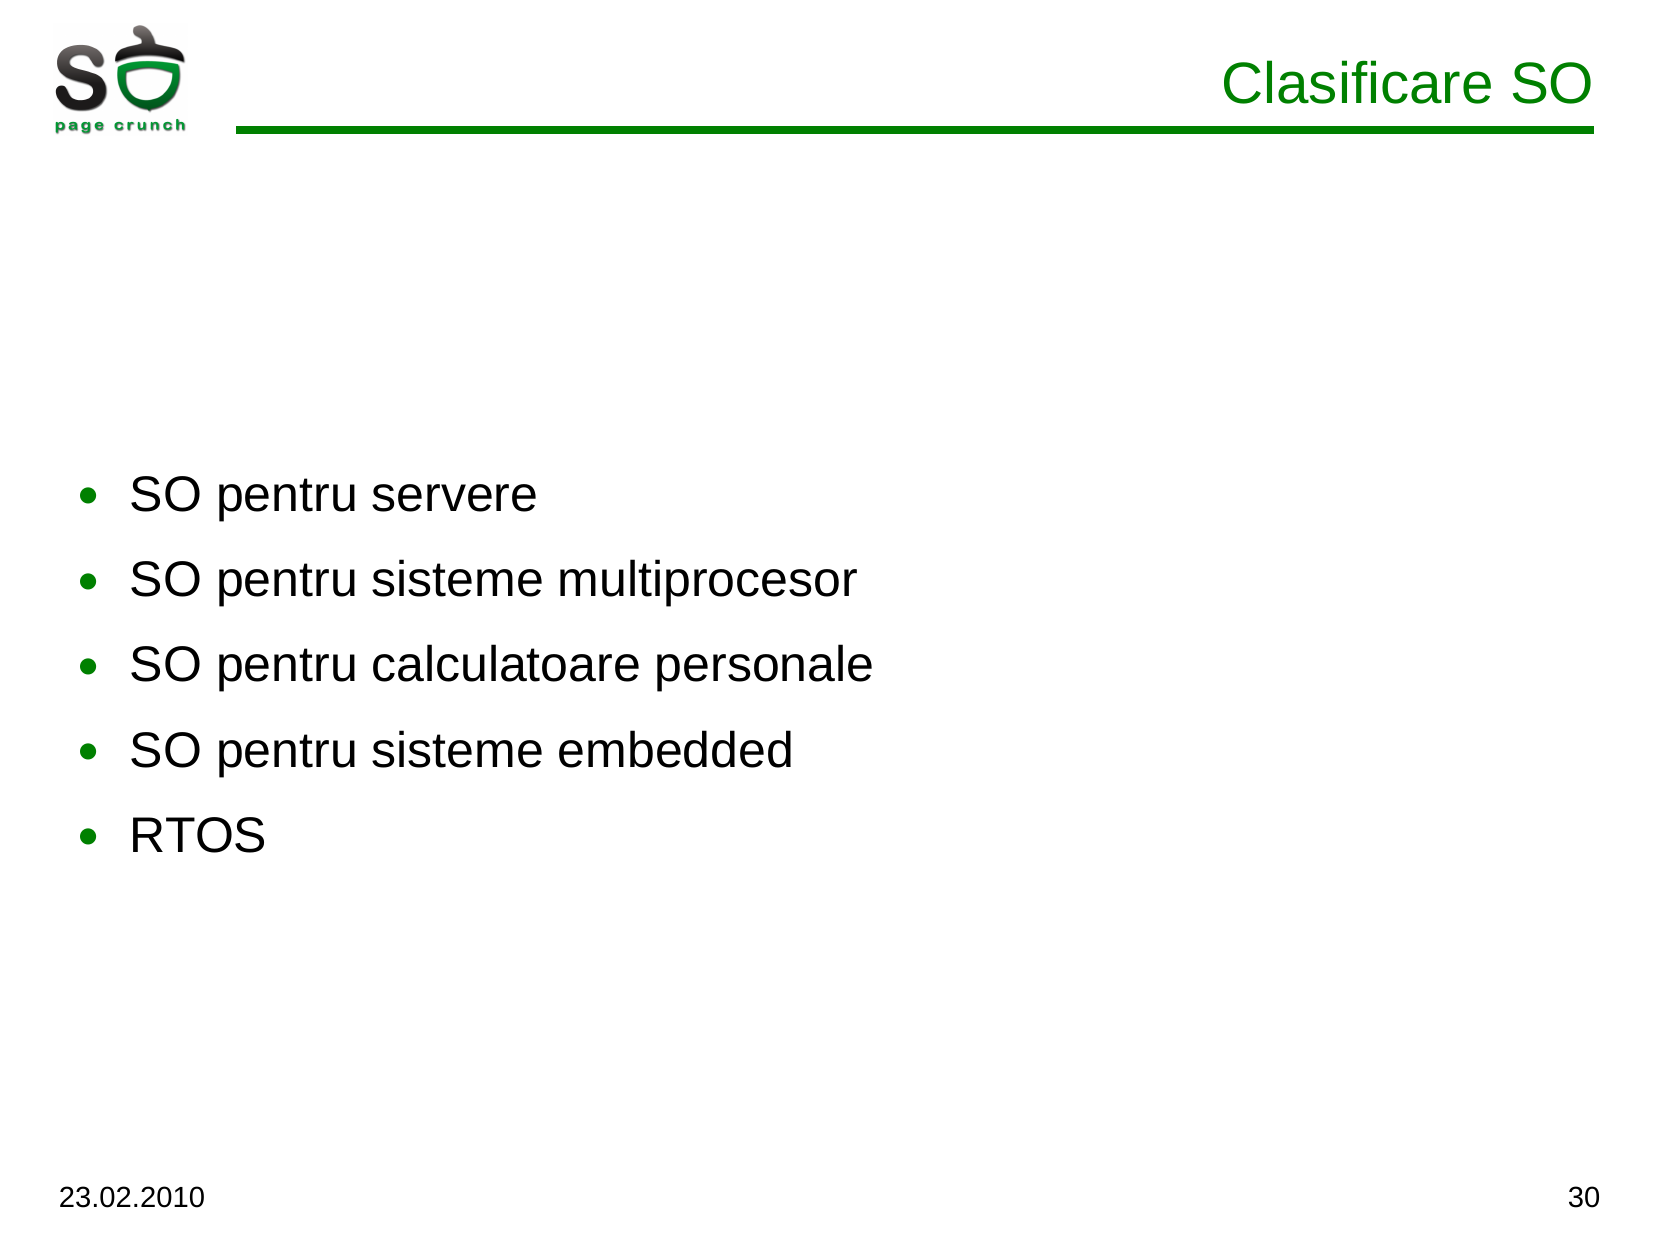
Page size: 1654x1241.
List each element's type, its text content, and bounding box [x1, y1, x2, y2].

picture [53, 23, 188, 136]
list SO pentru servere SO pentru sisteme multiprocesor SO pentru calculatoare personale SO pentru sisteme embedded RTOS [59, 177, 1595, 1152]
title Clasificare SO [236, 49, 1595, 119]
